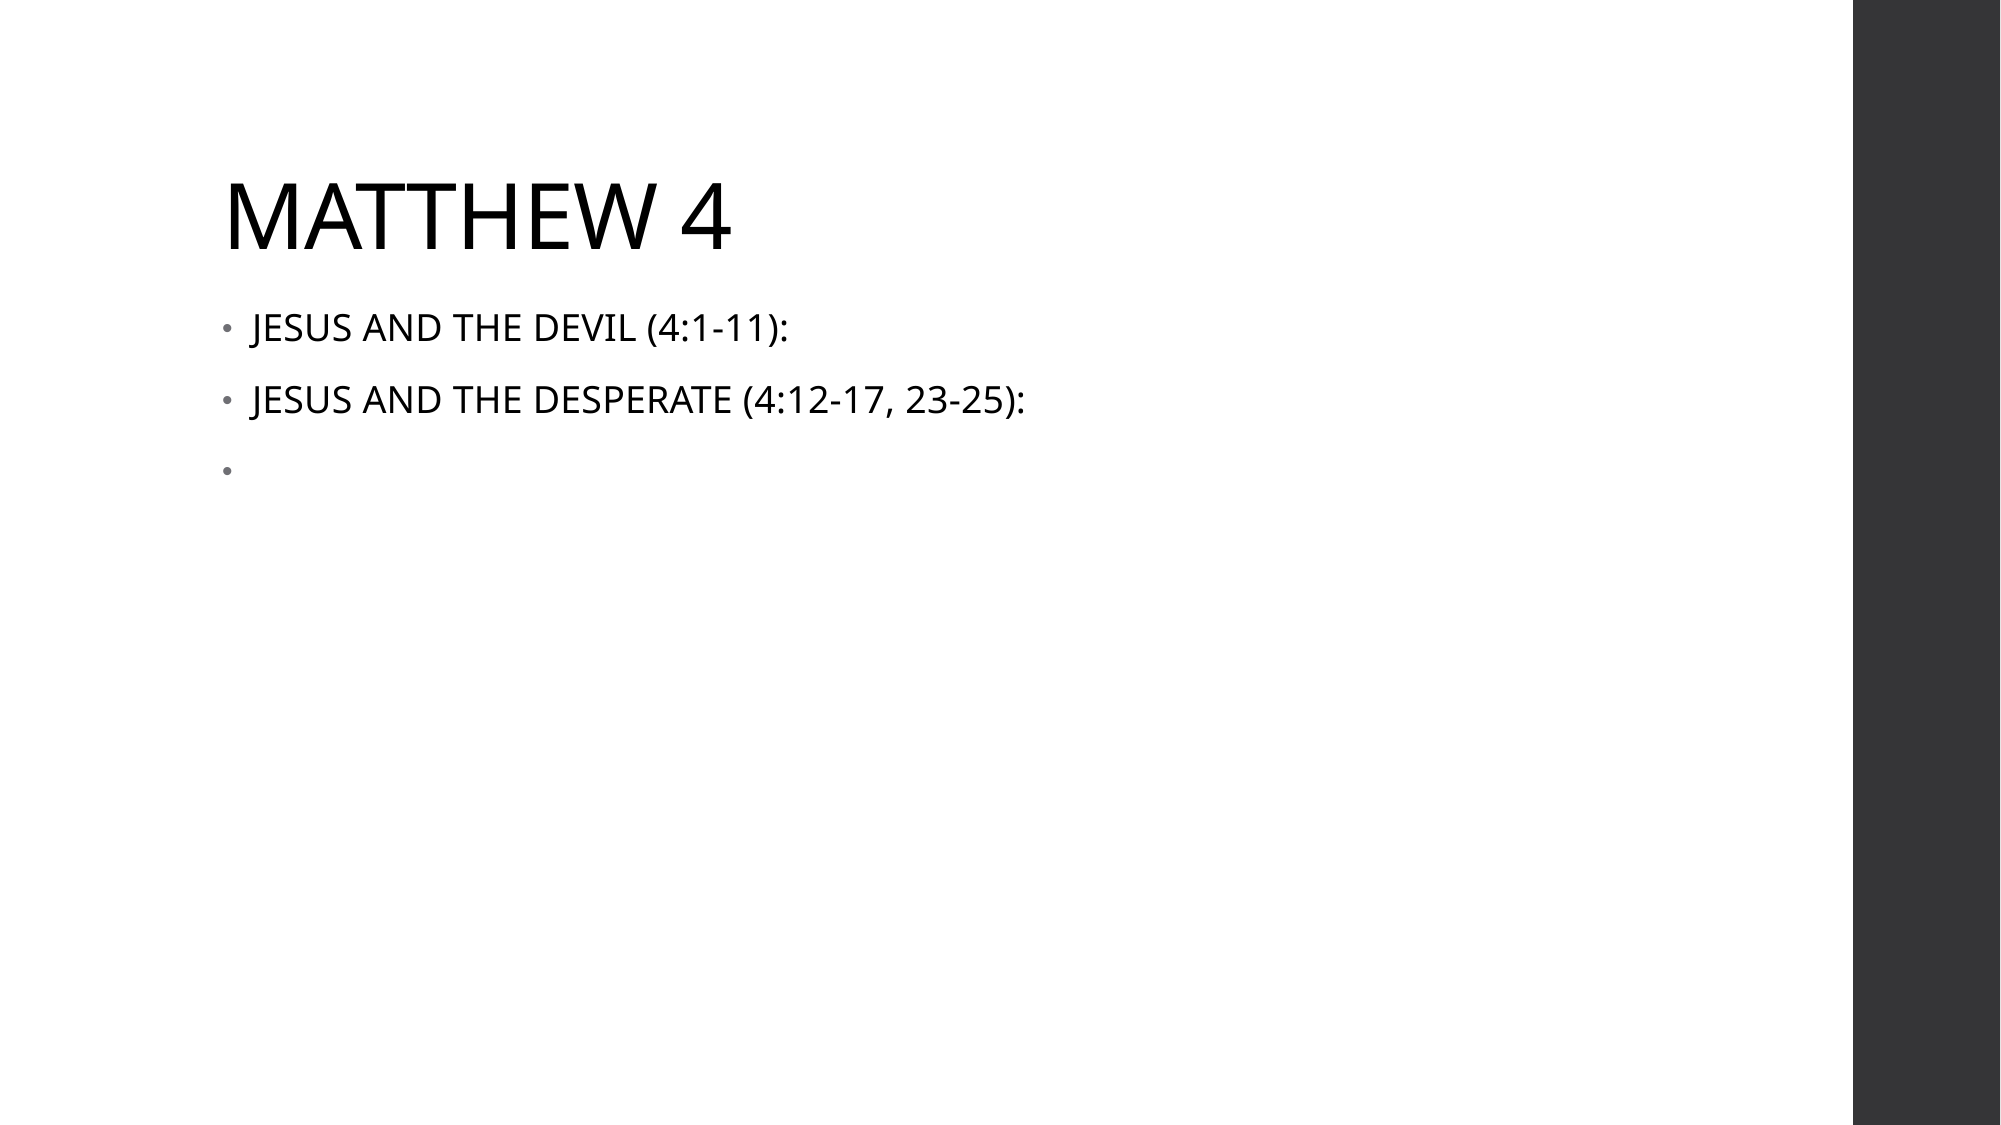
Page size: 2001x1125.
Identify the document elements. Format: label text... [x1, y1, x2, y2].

list JESUS AND THE DEVIL (4:1-11): JESUS AND THE DESPERATE (4:12-17, 23-25): [206, 299, 1617, 1014]
title MATTHEW 4 [206, 60, 1797, 278]
